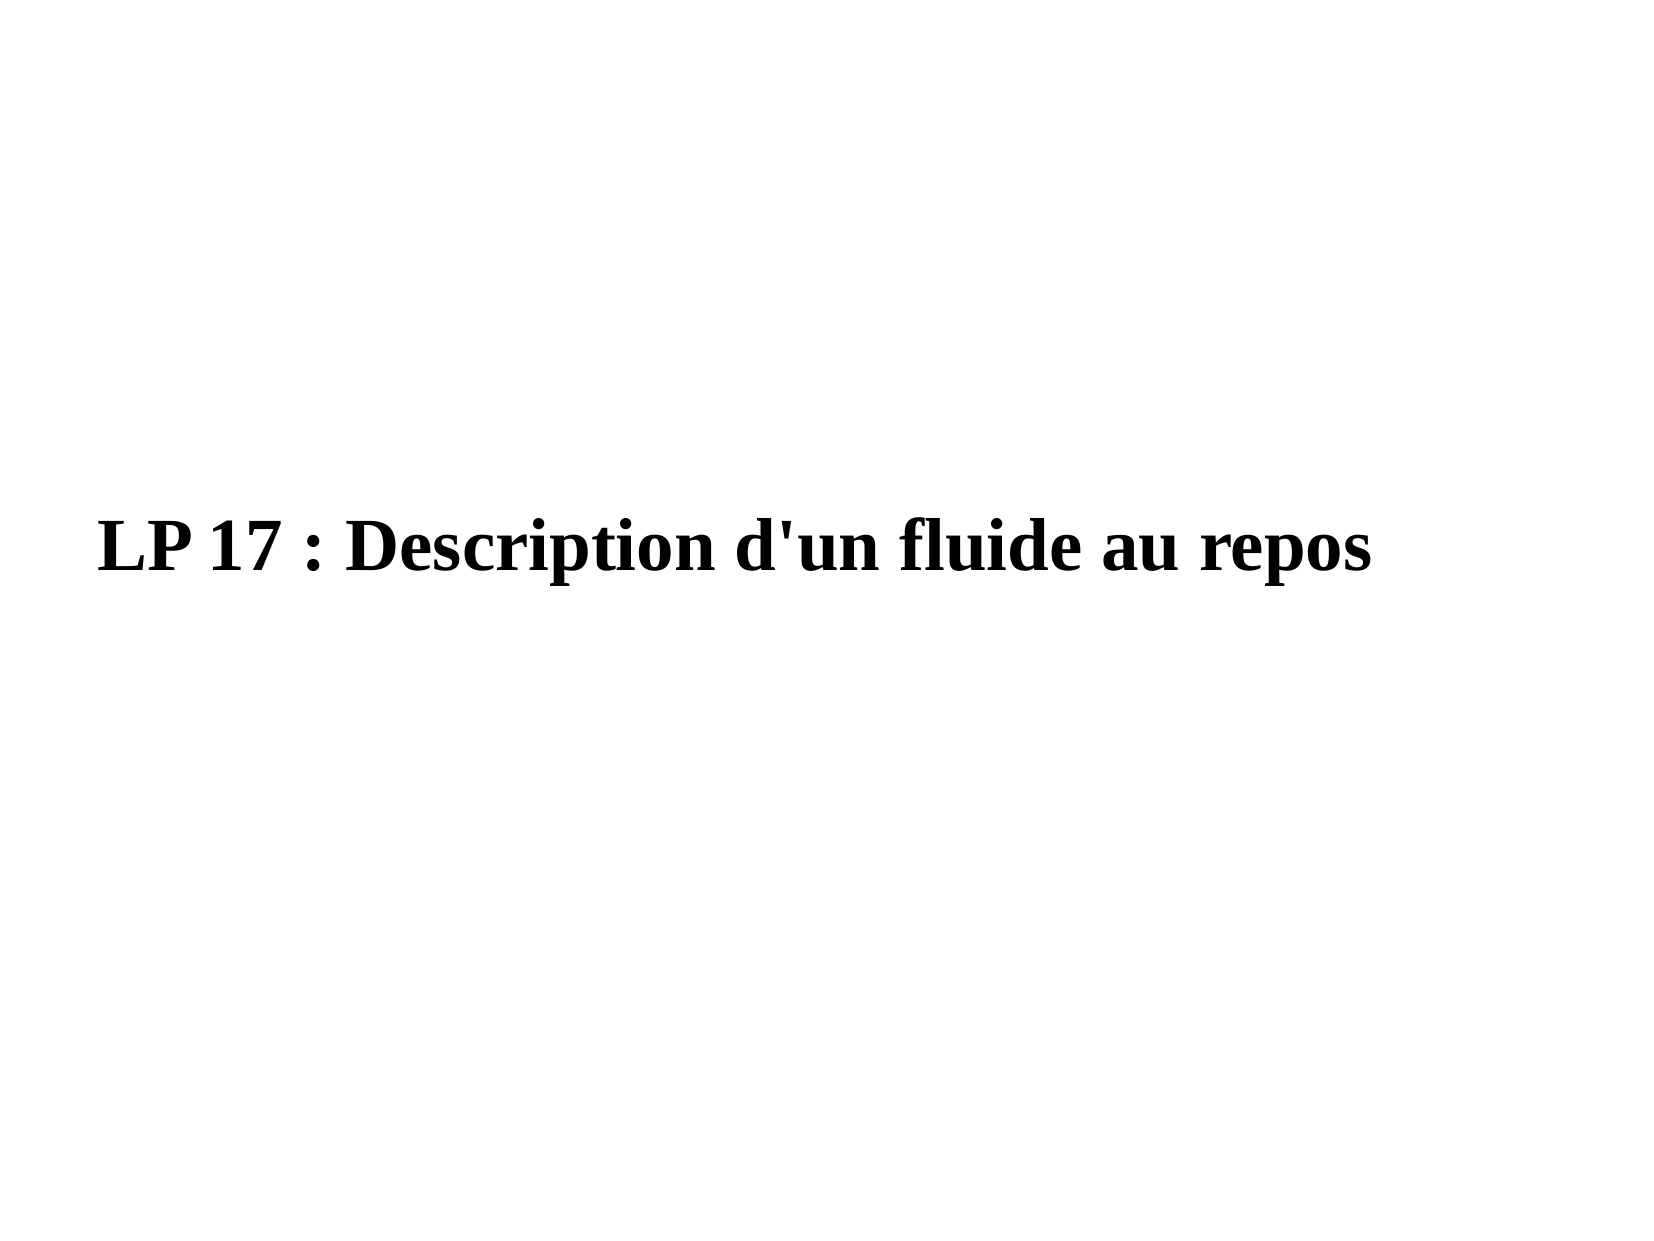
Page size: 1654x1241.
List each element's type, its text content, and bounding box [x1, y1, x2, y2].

text_box LP 17 : Description d'un fluide au repos [82, 496, 1453, 677]
